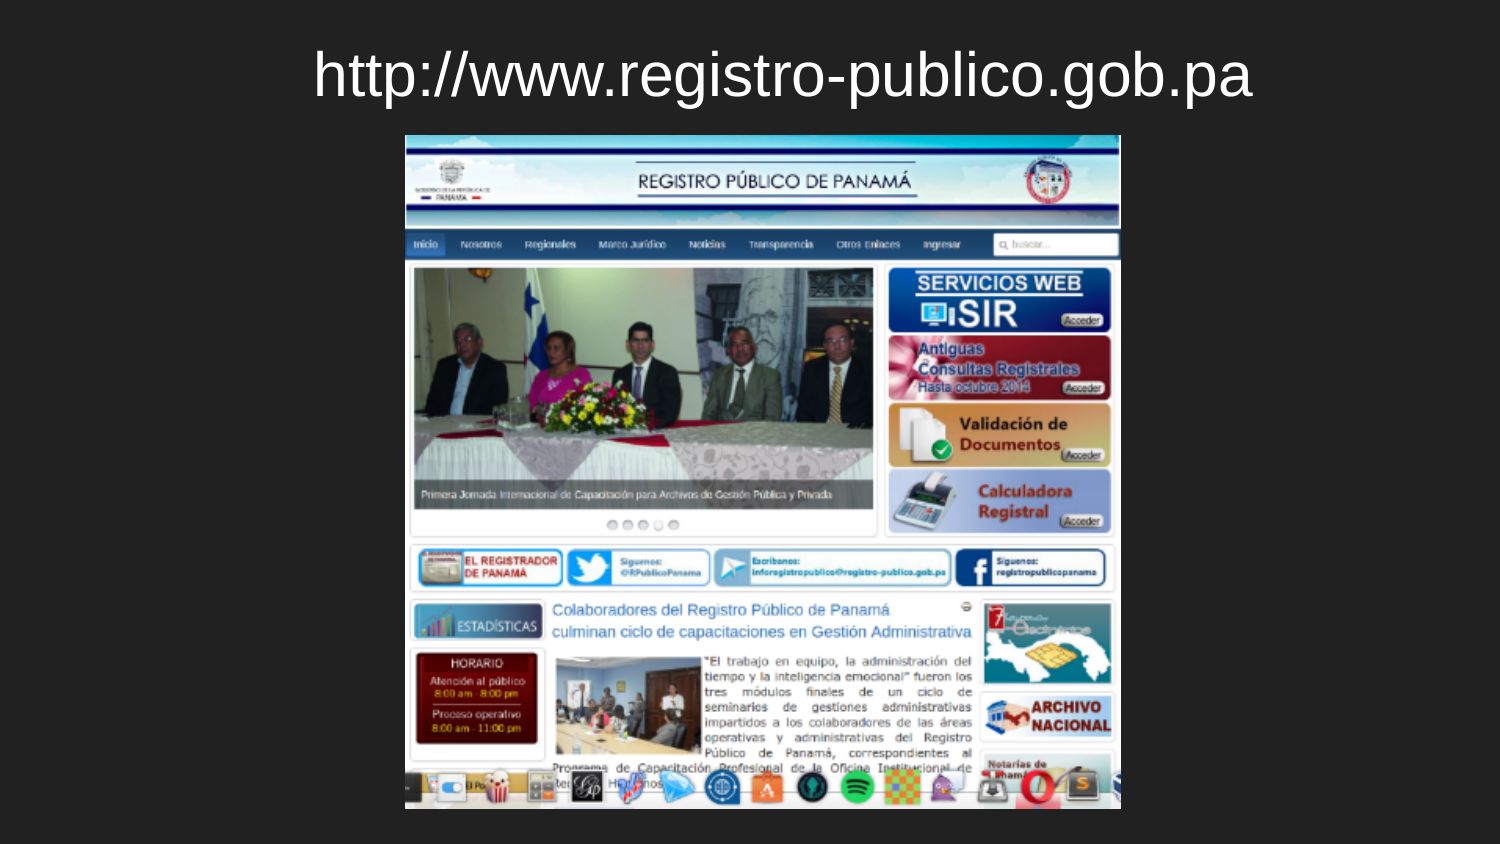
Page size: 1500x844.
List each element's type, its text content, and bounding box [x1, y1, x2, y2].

text_box http://www.registro-publico.gob.pa [154, 19, 1414, 123]
picture [405, 135, 1121, 809]
